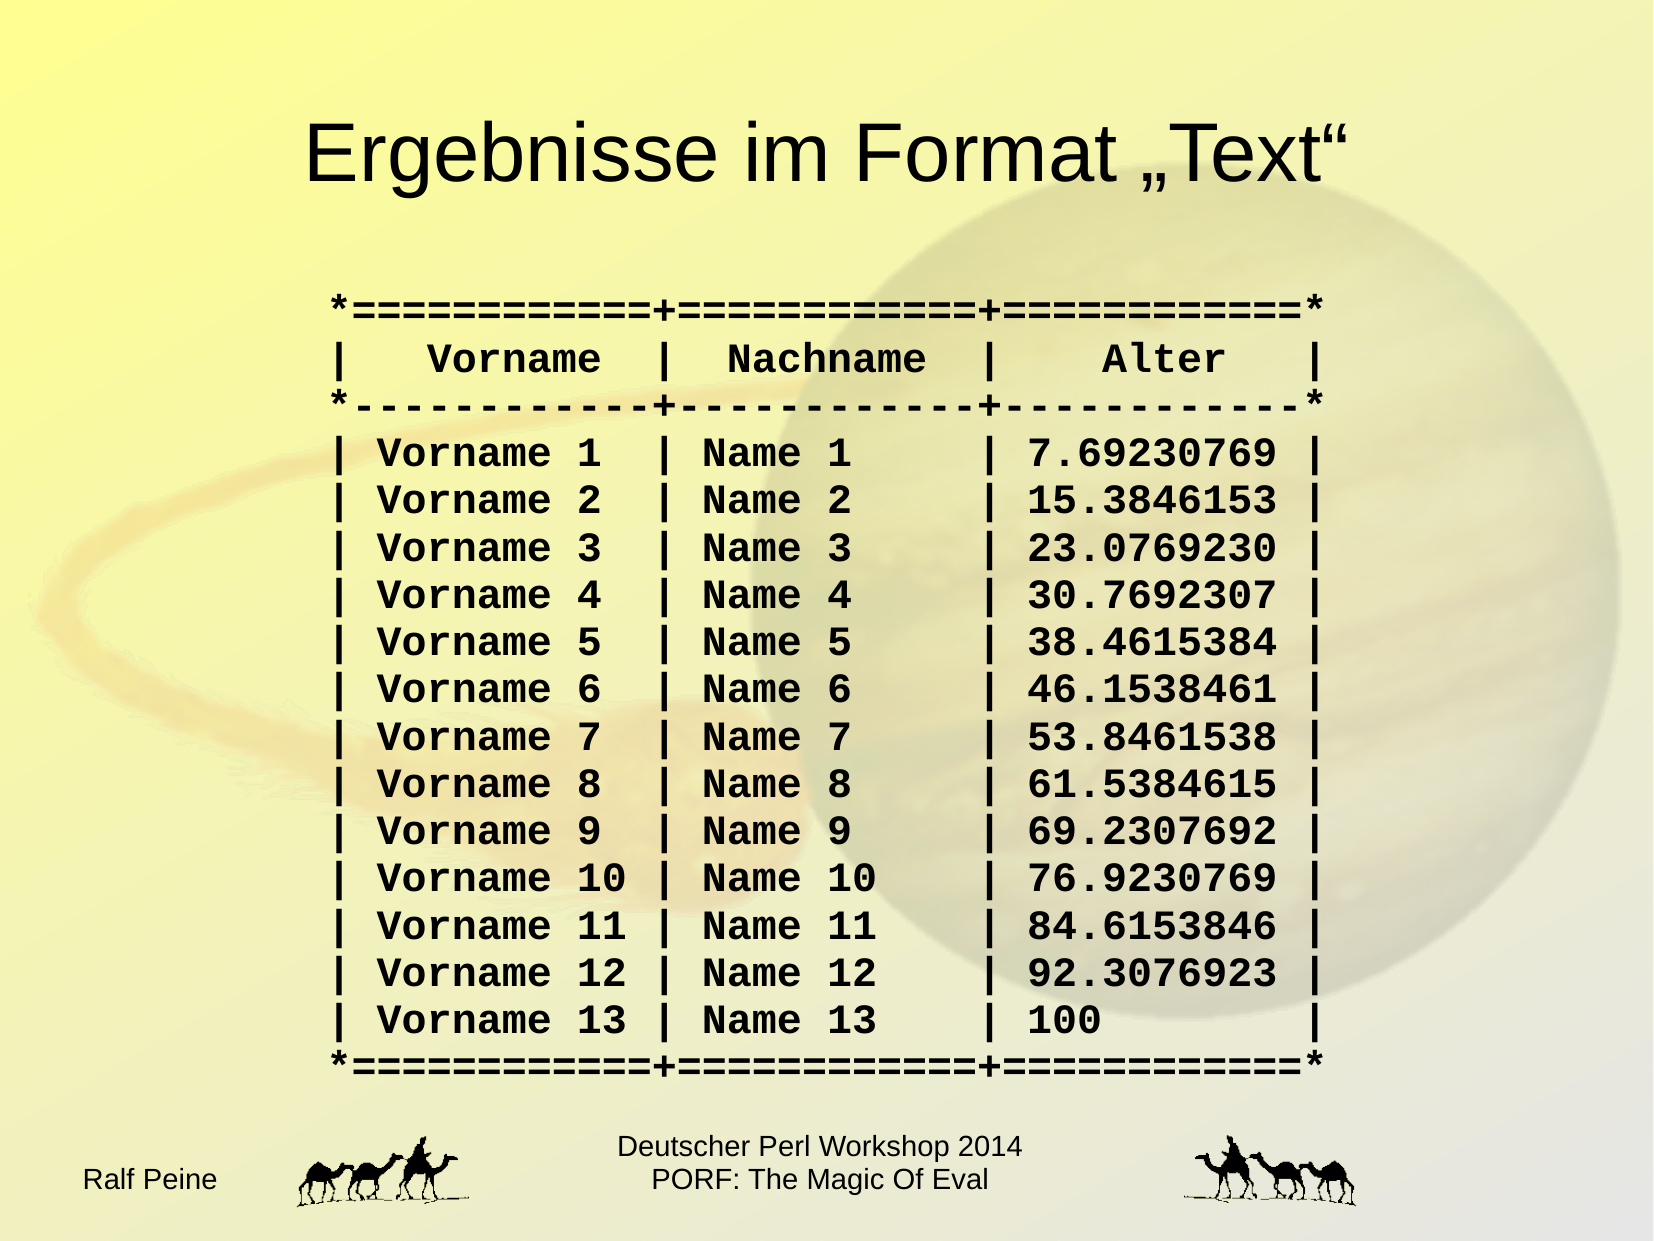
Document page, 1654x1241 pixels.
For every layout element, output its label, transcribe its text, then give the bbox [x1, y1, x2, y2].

title Ergebnisse im Format „Text“ [82, 49, 1571, 257]
list *============+============+============* | Vorname | Nachname | Alter | *------------+------------+------------* | Vorname 1 | Name 1 | 7.69230769 | | Vorname 2 | Name 2 | 15.3846153 | | Vorname 3 | Name 3 | 23.0769230 | | Vorname 4 | Name 4 | 30.7692307 | | Vorname 5 | Name 5 | 38.4615384 | | Vorname 6 | Name 6 | 46.1538461 | | Vorname 7 | Name 7 | 53.8461538 | | Vorname 8 | Name 8 | 61.5384615 | | Vorname 9 | Name 9 | 69.2307692 | | Vorname 10 | Name 10 | 76.9230769 | | Vorname 11 | Name 11 | 84.6153846 | | Vorname 12 | Name 12 | 92.3076923 | | Vorname 13 | Name 13 | 100 |*============+============+============* [82, 290, 1571, 1109]
picture [291, 1134, 469, 1214]
picture [1184, 1133, 1362, 1213]
picture [3, 138, 1654, 1054]
